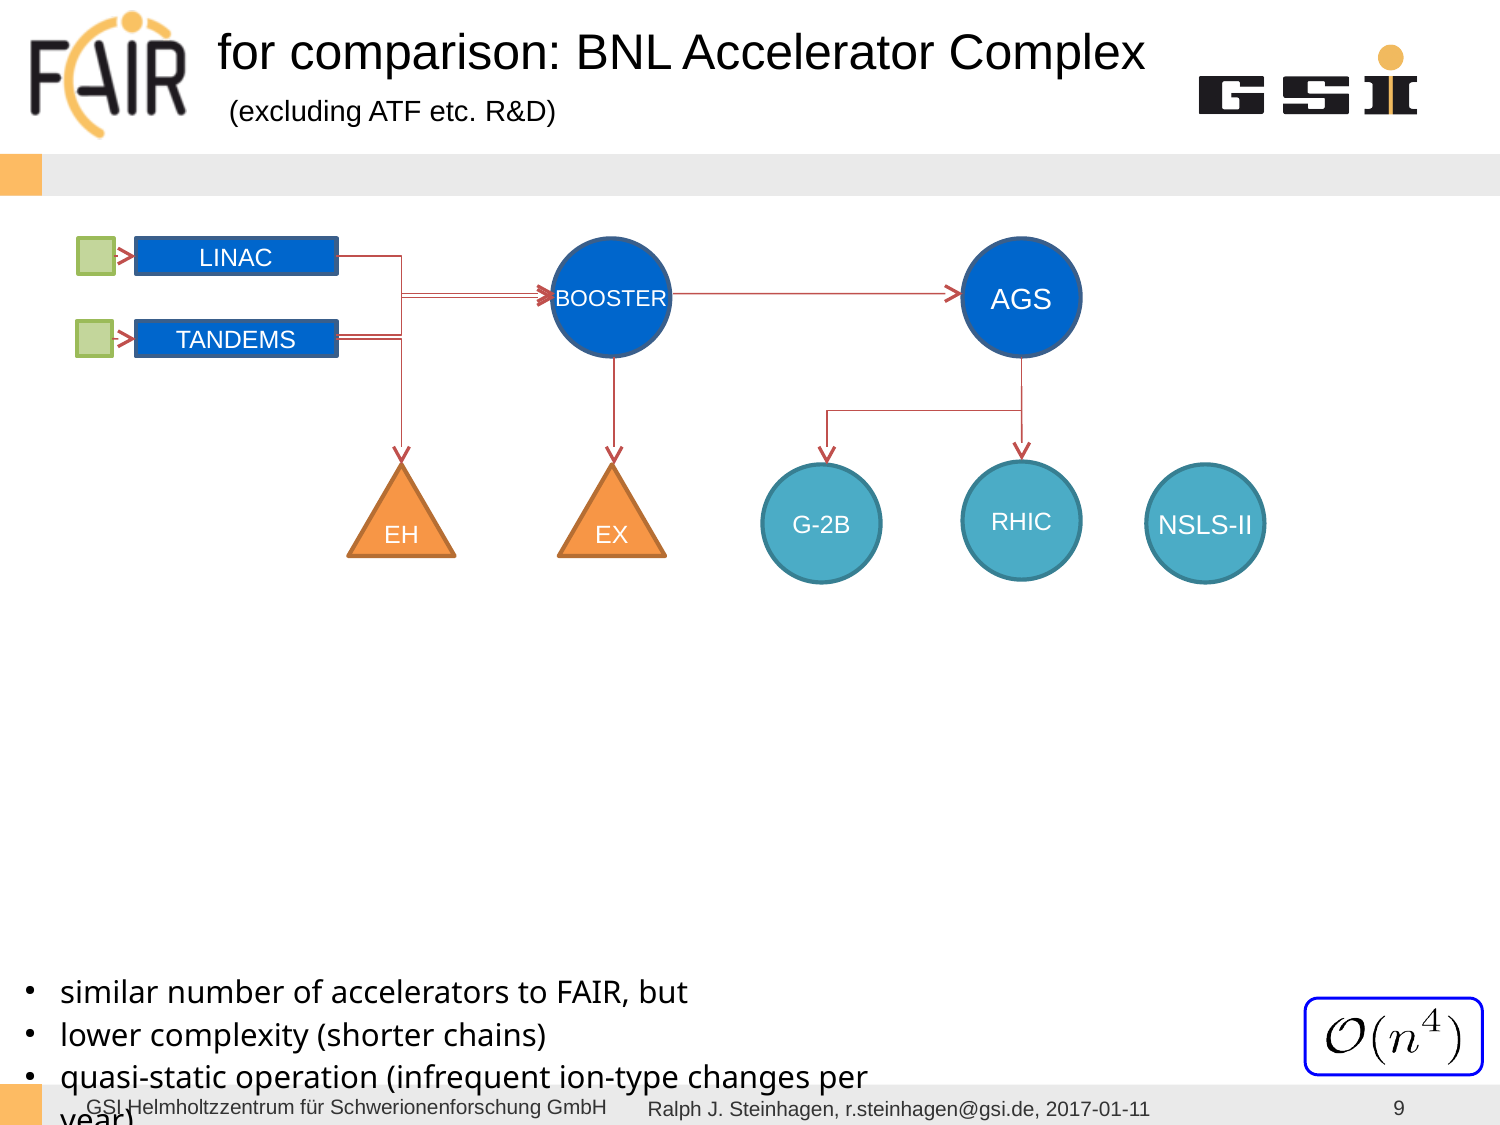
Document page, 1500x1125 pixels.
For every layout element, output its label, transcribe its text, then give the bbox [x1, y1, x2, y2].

picture [1197, 42, 1419, 117]
text_box NSLS-II [1146, 464, 1265, 583]
picture [1315, 1004, 1472, 1069]
title for comparison: BNL Accelerator Complex (excluding ATF etc. R&D) [217, 0, 1183, 150]
text_box AGS [962, 238, 1081, 357]
text_box TANDEMS [135, 321, 337, 357]
text_box similar number of accelerators to FAIR, but lower complexity (shorter chains) quasi-static operation (infrequent ion-type changes per year) [9, 962, 939, 1082]
text_box BOOSTER [552, 238, 671, 357]
picture [30, 9, 187, 141]
text_box LINAC [135, 238, 337, 274]
text_box EH [348, 465, 455, 557]
text_box [1305, 998, 1483, 1075]
text_box [76, 321, 113, 357]
text_box EX [558, 464, 666, 557]
text_box G-2B [762, 464, 881, 583]
text_box [78, 238, 114, 274]
text_box RHIC [962, 461, 1081, 580]
